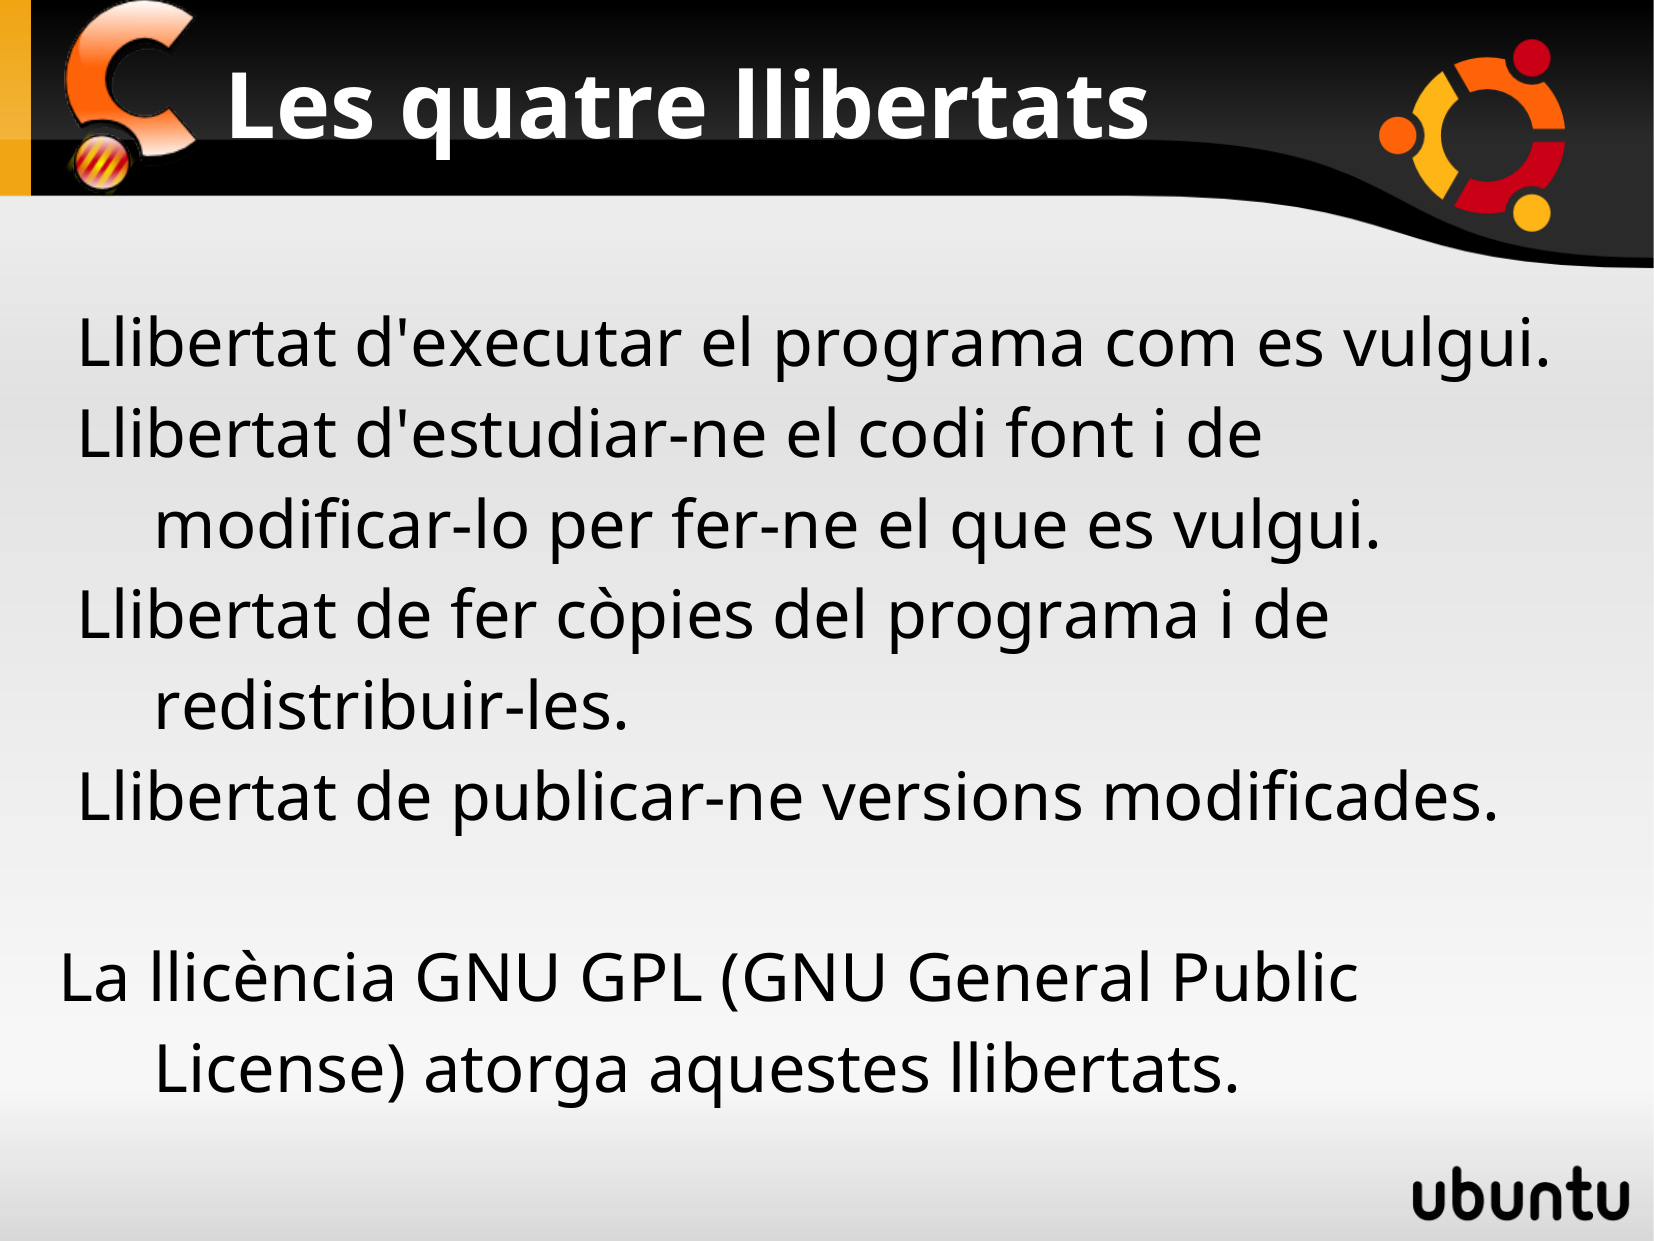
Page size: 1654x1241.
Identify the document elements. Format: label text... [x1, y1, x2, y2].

text_box Llibertat d'executar el programa com es vulgui. Llibertat d'estudiar-ne el codi font i de modificar-lo per fer-ne el que es vulgui. Llibertat de fer còpies del programa i de redistribuir-les. Llibertat de publicar-ne versions modificades. La llicència GNU GPL (GNU General Public License) atorga aquestes llibertats. [59, 295, 1595, 1182]
title Les quatre llibertats [76, 0, 1565, 208]
picture [0, 0, 1654, 1241]
